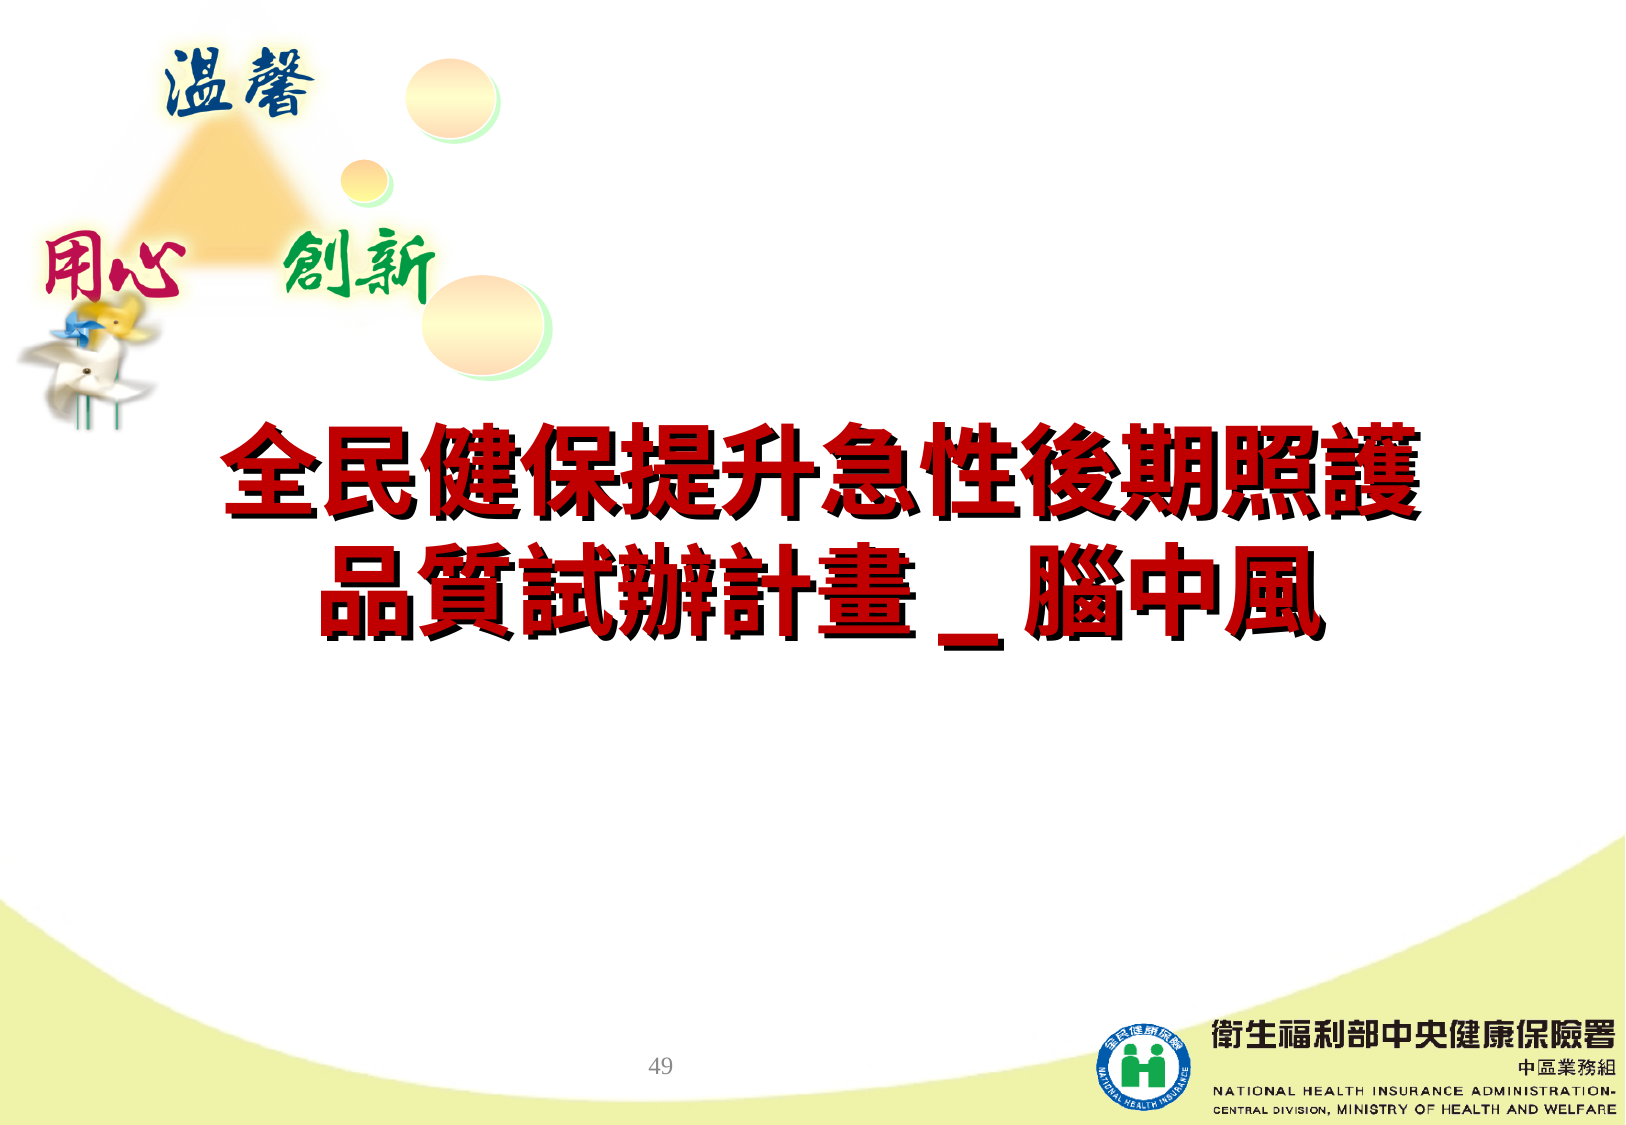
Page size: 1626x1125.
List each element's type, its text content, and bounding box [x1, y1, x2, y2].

title 全民健保提升急性後期照護 品質試辦計畫_腦中風 [76, 267, 1562, 787]
text_box [633, 1034, 1013, 1095]
